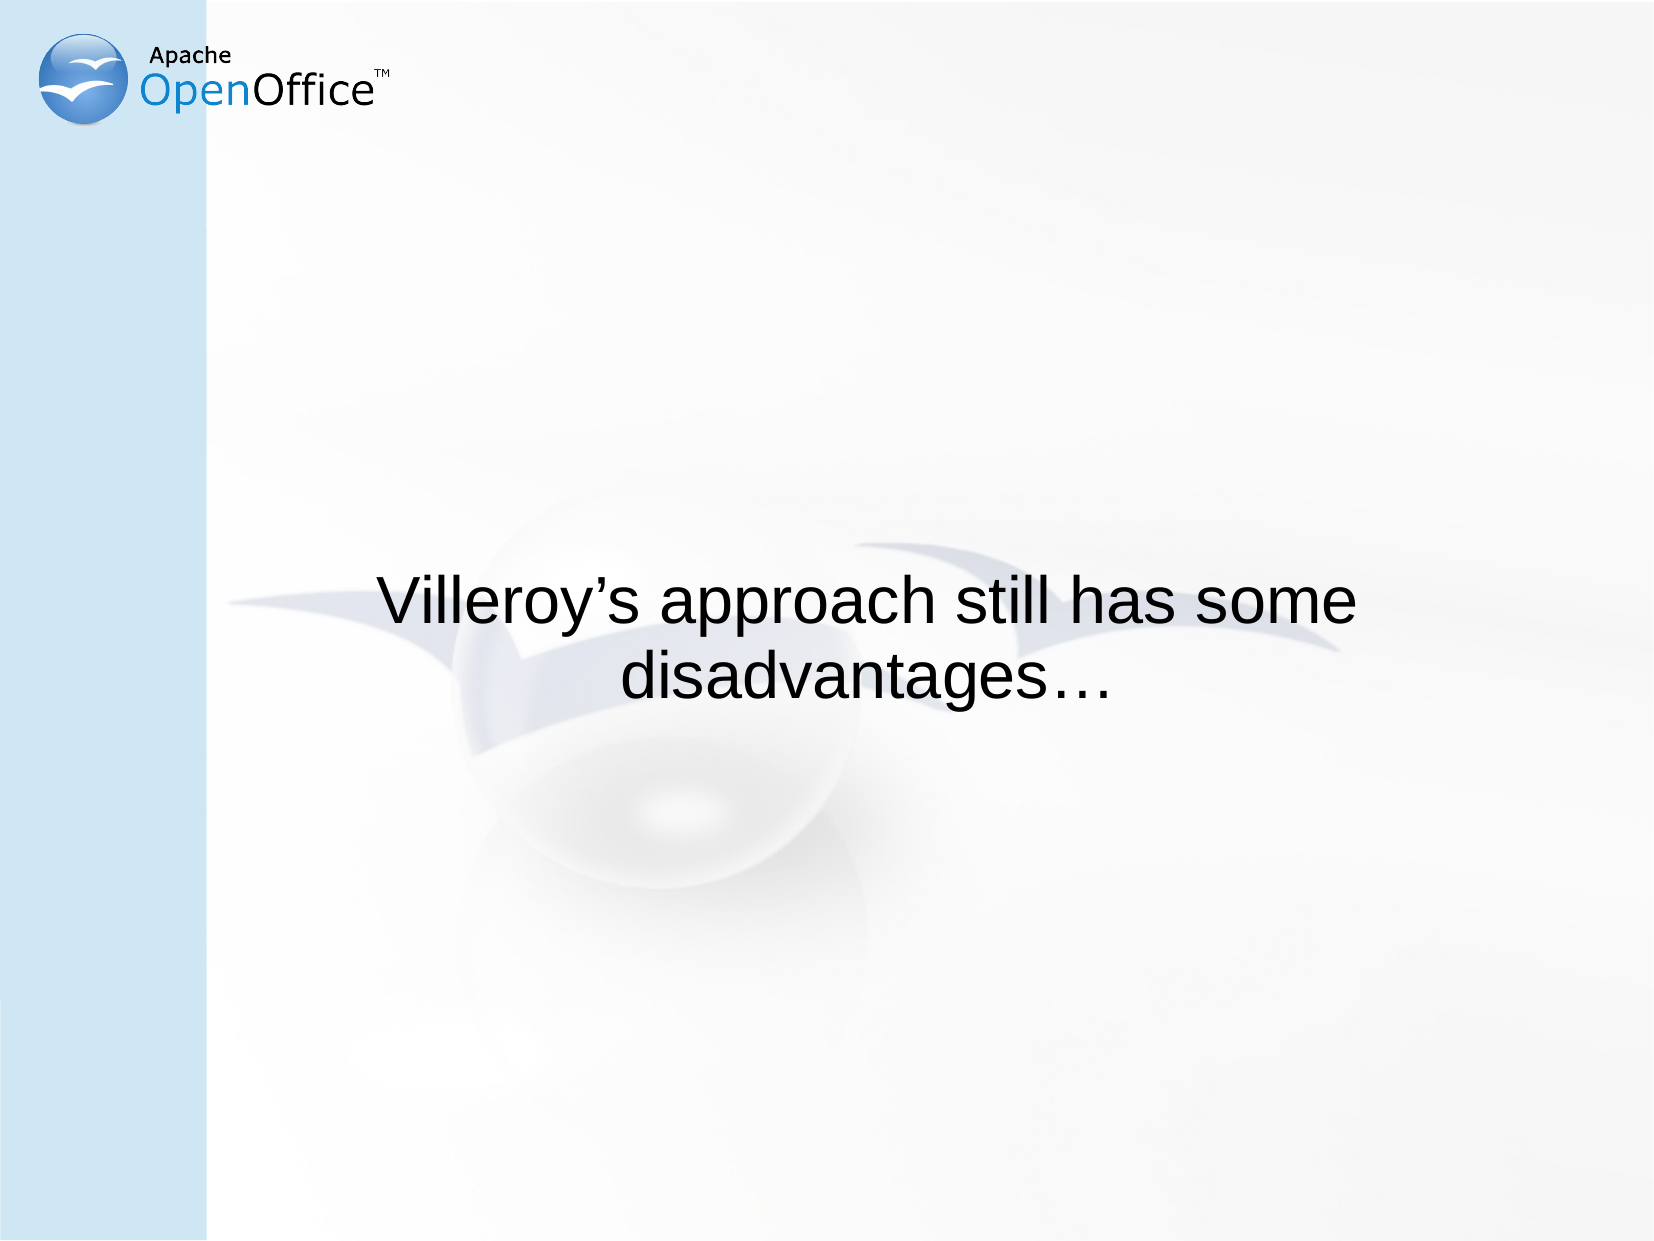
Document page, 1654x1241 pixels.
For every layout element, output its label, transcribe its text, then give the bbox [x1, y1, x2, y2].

subtitle Villeroy’s approach still has some disadvantages… [165, 108, 1571, 1168]
picture [35, 2, 1654, 1241]
